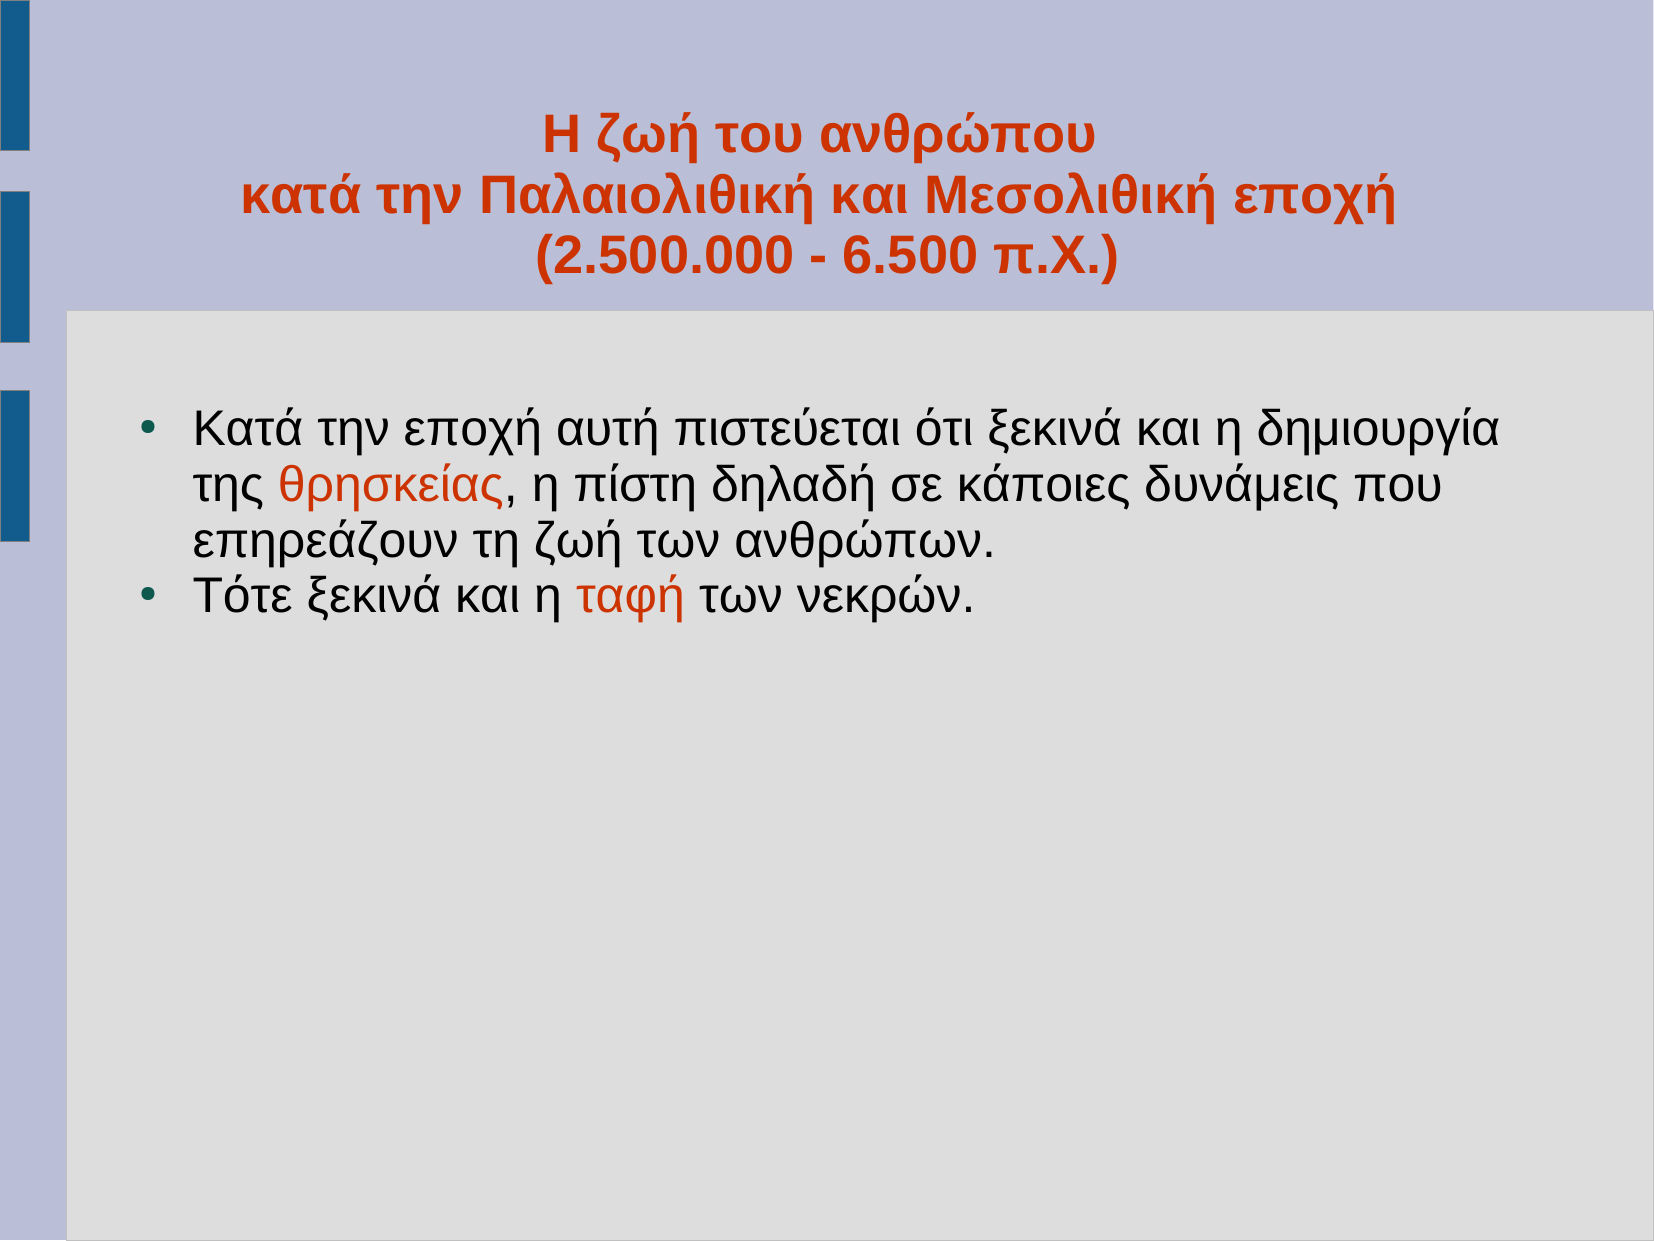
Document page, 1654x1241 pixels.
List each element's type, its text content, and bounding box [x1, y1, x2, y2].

list Κατά την εποχή αυτή πιστεύεται ότι ξεκινά και η δημιουργία της θρησκείας, η πίστη δηλαδή σε κάποιες δυνάμεις που επηρεάζουν τη ζωή των ανθρώπων. Τότε ξεκινά και η ταφή των νεκρών. [121, 344, 1534, 1127]
title Η ζωή του ανθρώπου κατά την Παλαιολιθική και Μεσολιθική εποχή (2.500.000 - 6.500 π.Χ.) [121, 91, 1534, 299]
